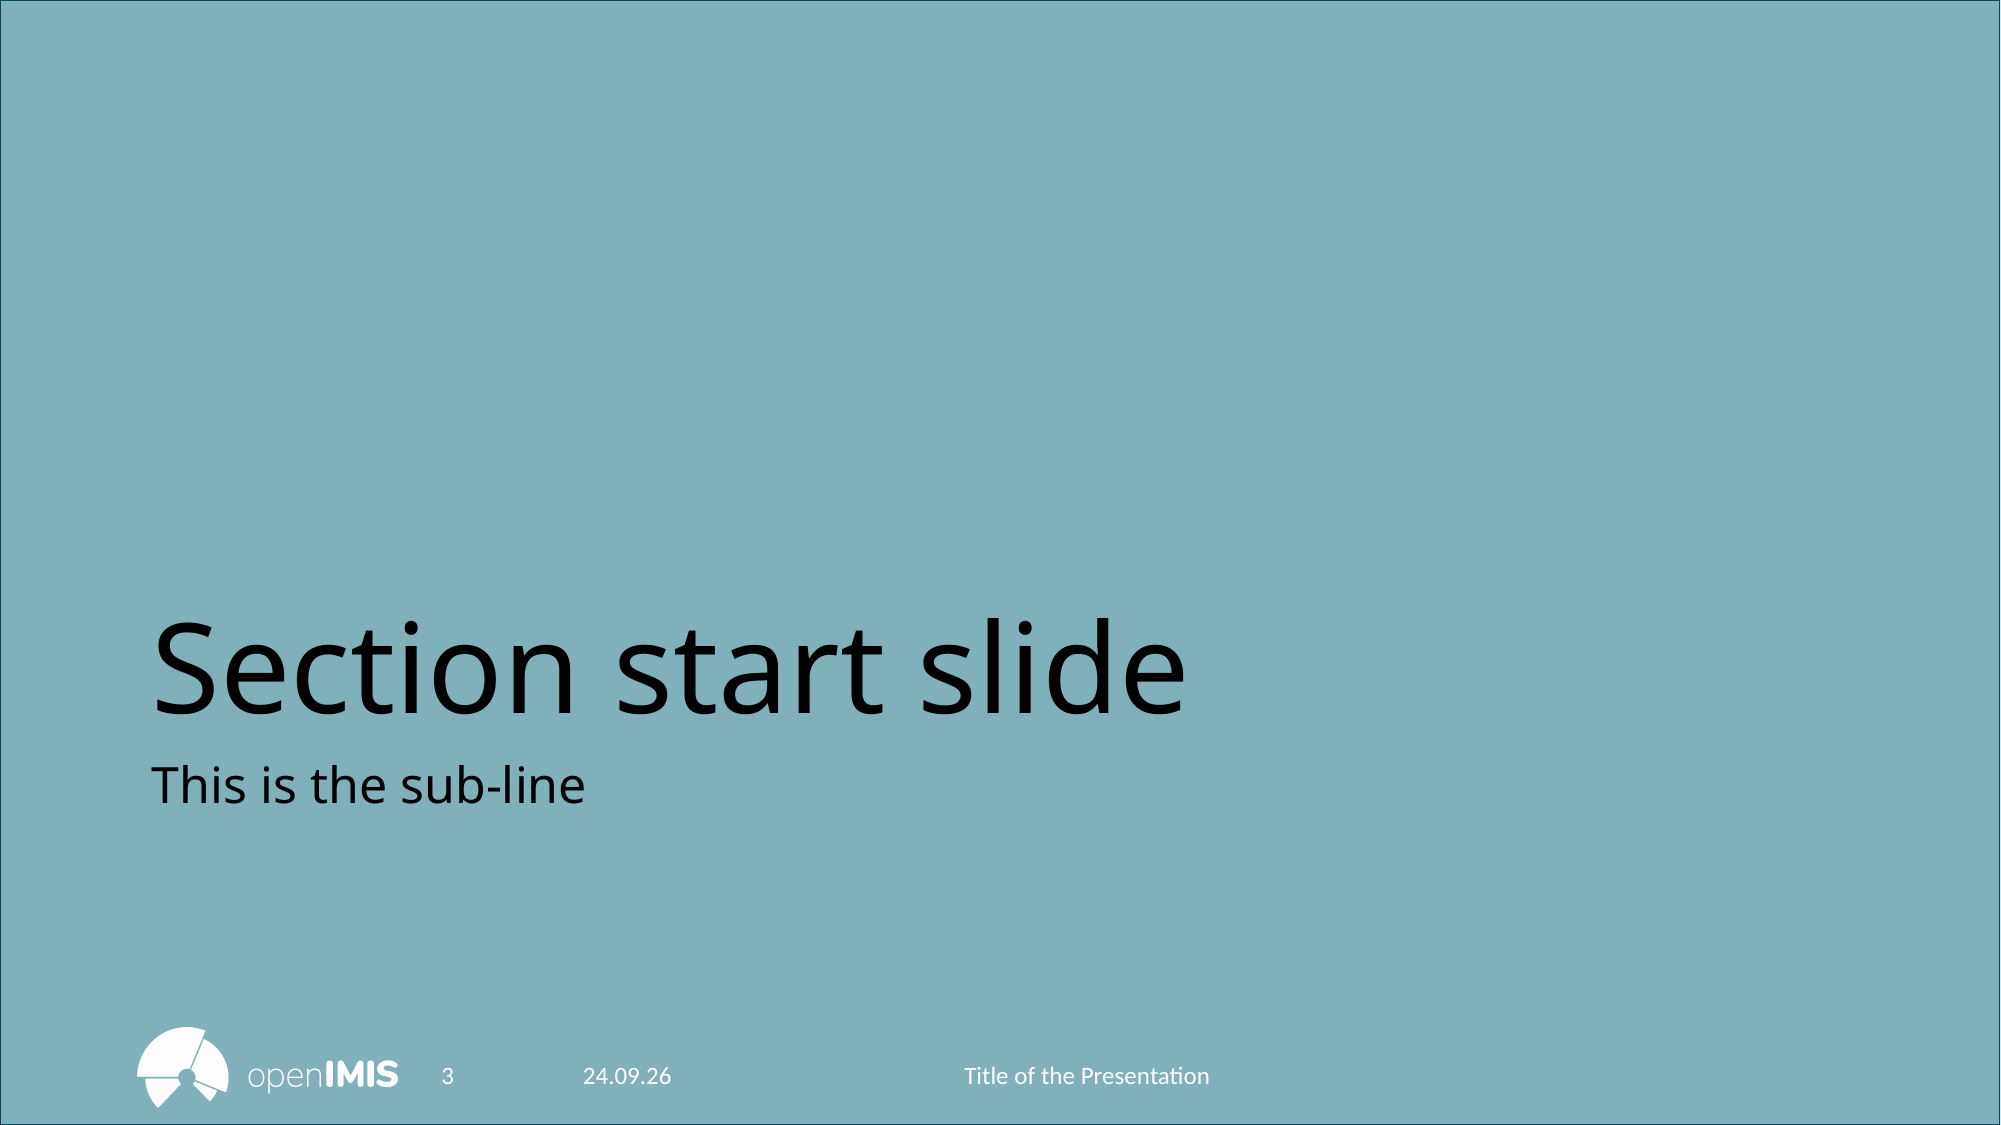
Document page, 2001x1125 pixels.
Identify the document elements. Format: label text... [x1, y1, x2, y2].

footer Title of the Presentation [949, 1044, 1751, 1105]
title Section start slide [136, 280, 1862, 749]
slide_number 30.11.21 [567, 1044, 937, 1105]
slide_number <number> [426, 1044, 555, 1105]
list This is the sub-line [136, 752, 1862, 999]
picture [137, 1027, 437, 1108]
